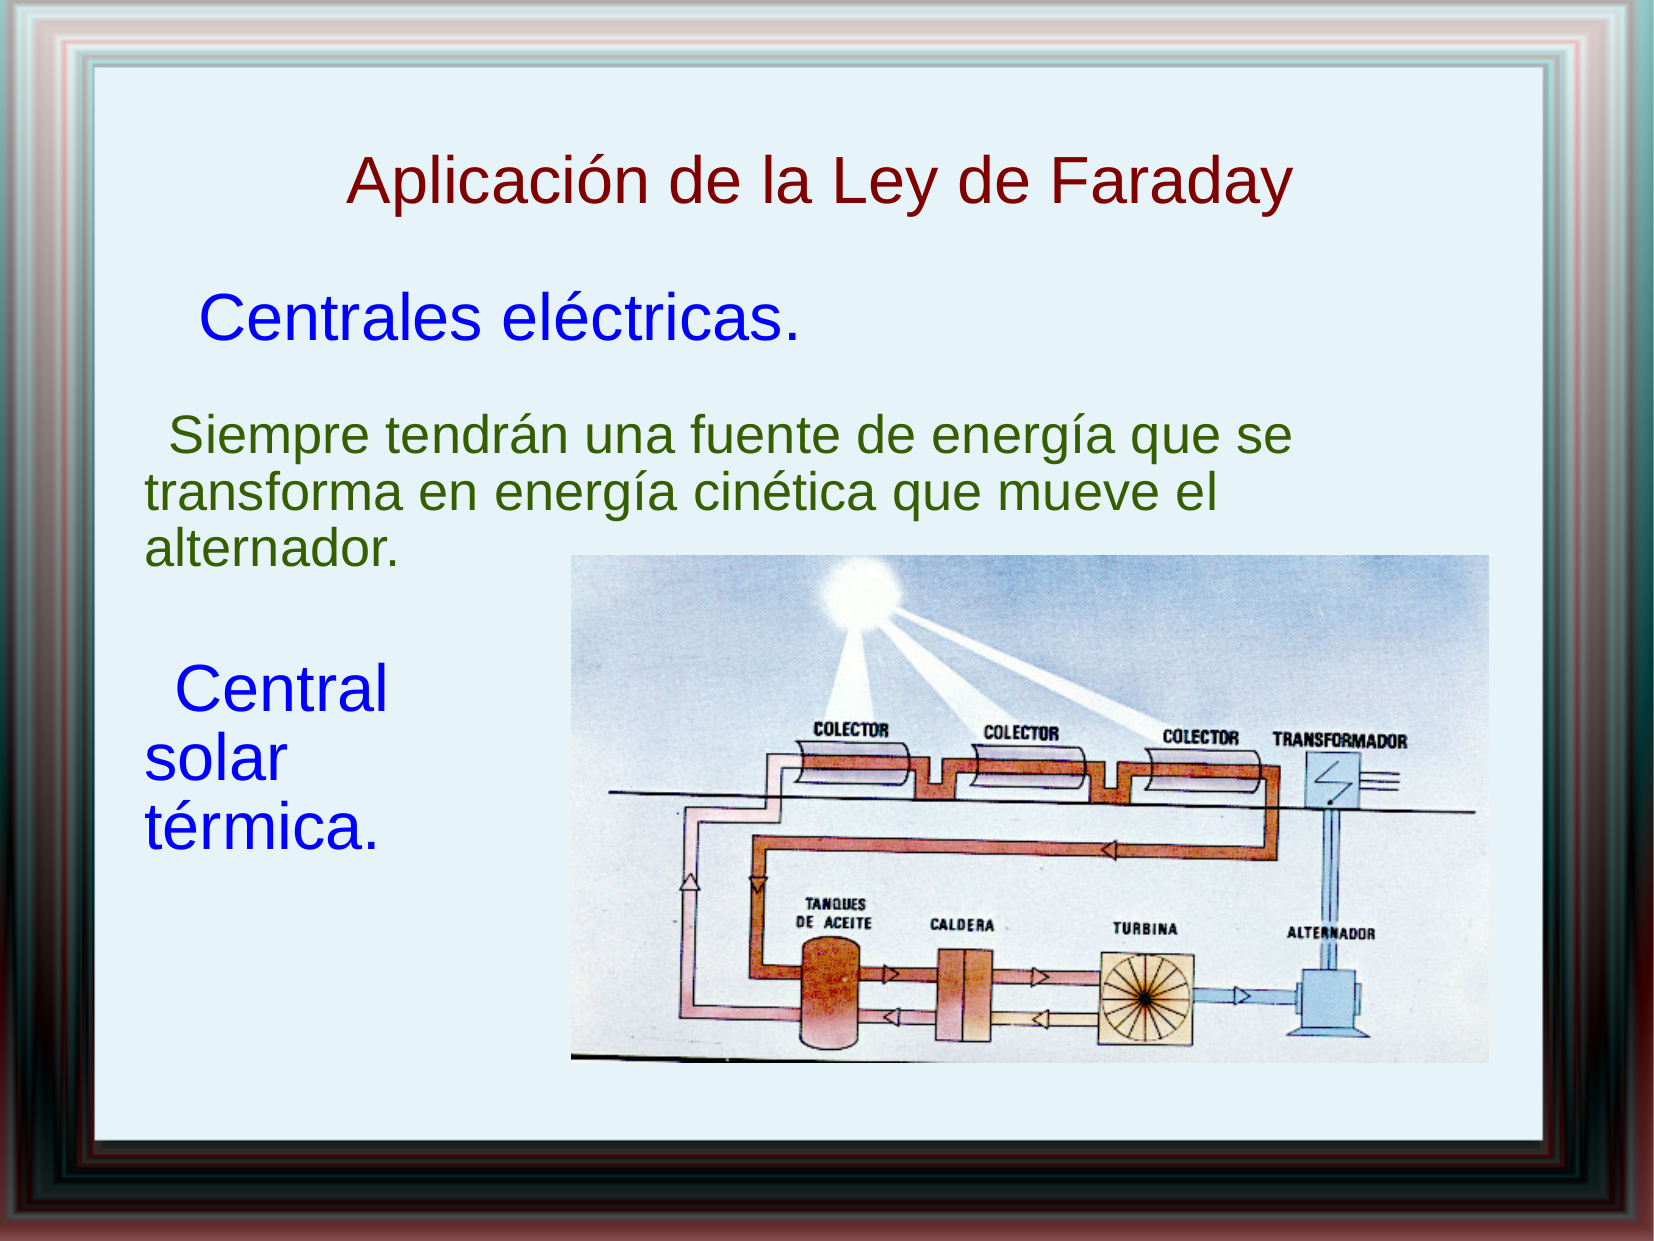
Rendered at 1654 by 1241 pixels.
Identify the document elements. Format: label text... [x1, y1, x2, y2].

picture [0, 0, 1654, 1241]
text_box Aplicación de la Ley de Faraday [271, 141, 1371, 217]
text_box Centrales eléctricas. [153, 277, 1288, 368]
text_box Siempre tendrán una fuente de energía que se transforma en energía cinética que mueve el alternador. [129, 401, 1453, 590]
text_box Central solar térmica. [129, 648, 532, 877]
